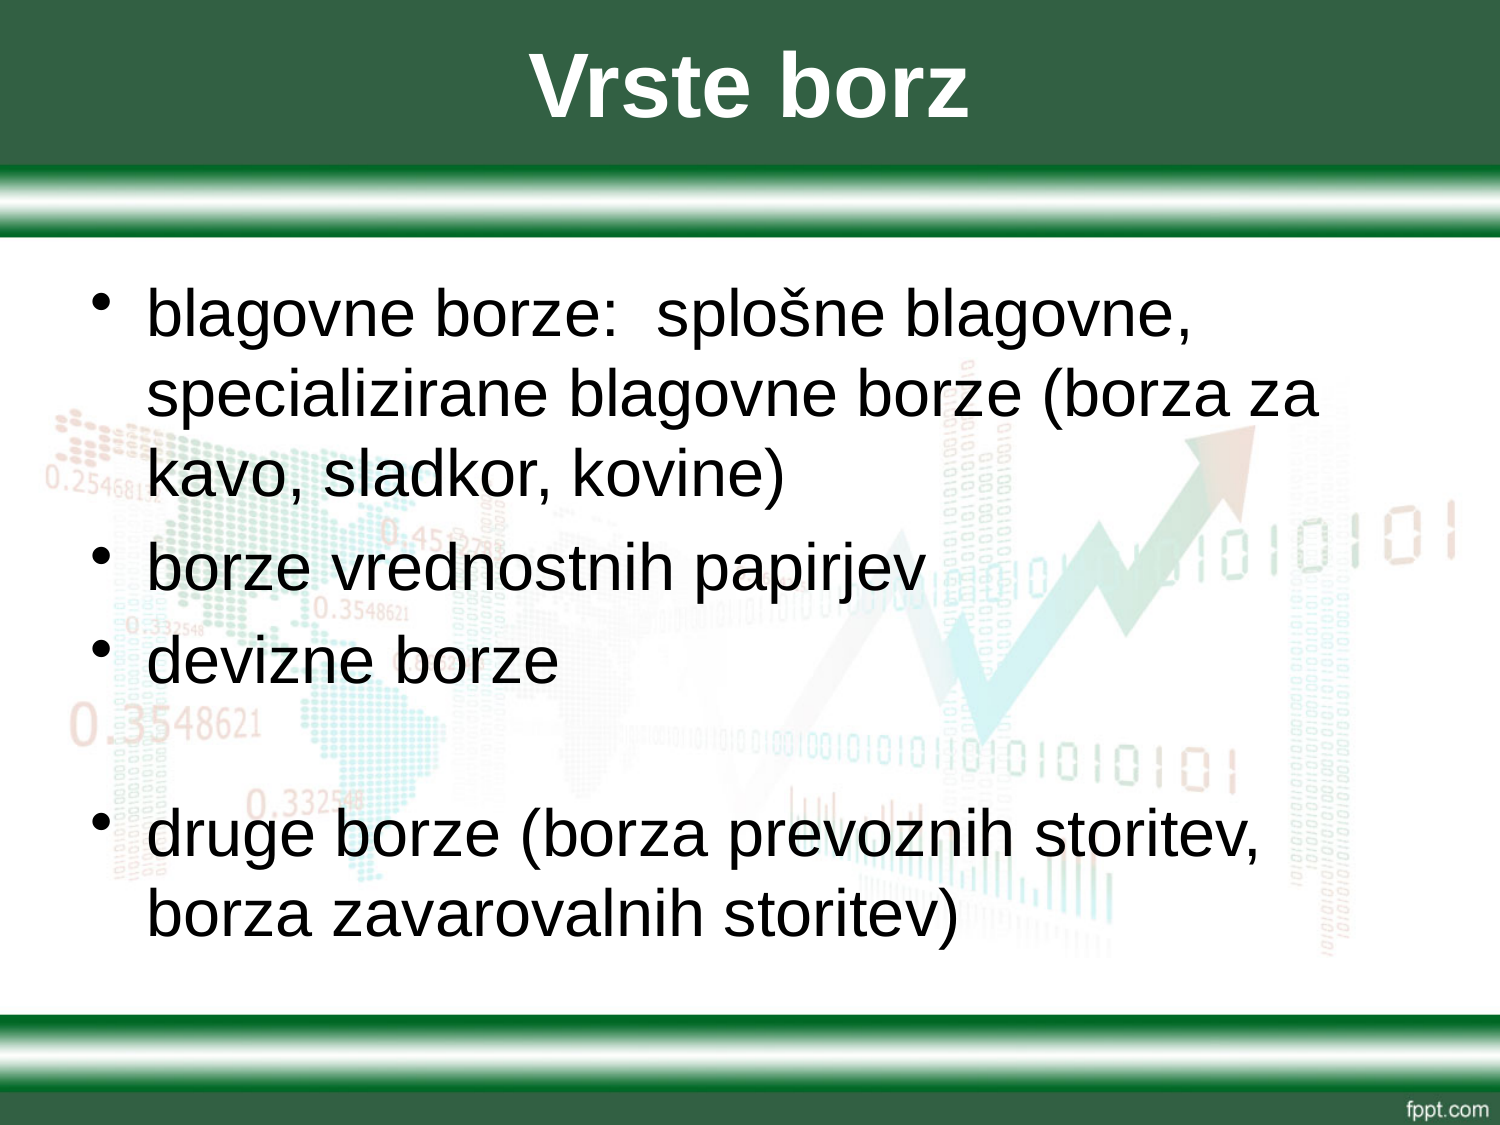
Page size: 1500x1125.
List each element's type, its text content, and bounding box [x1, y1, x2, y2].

picture [0, 0, 1500, 1125]
list blagovne borze: splošne blagovne, specializirane blagovne borze (borza za kavo, sladkor, kovine) borze vrednostnih papirjev devizne borze druge borze (borza prevoznih storitev, borza zavarovalnih storitev) [75, 262, 1425, 1005]
title Vrste borz [75, 0, 1425, 161]
